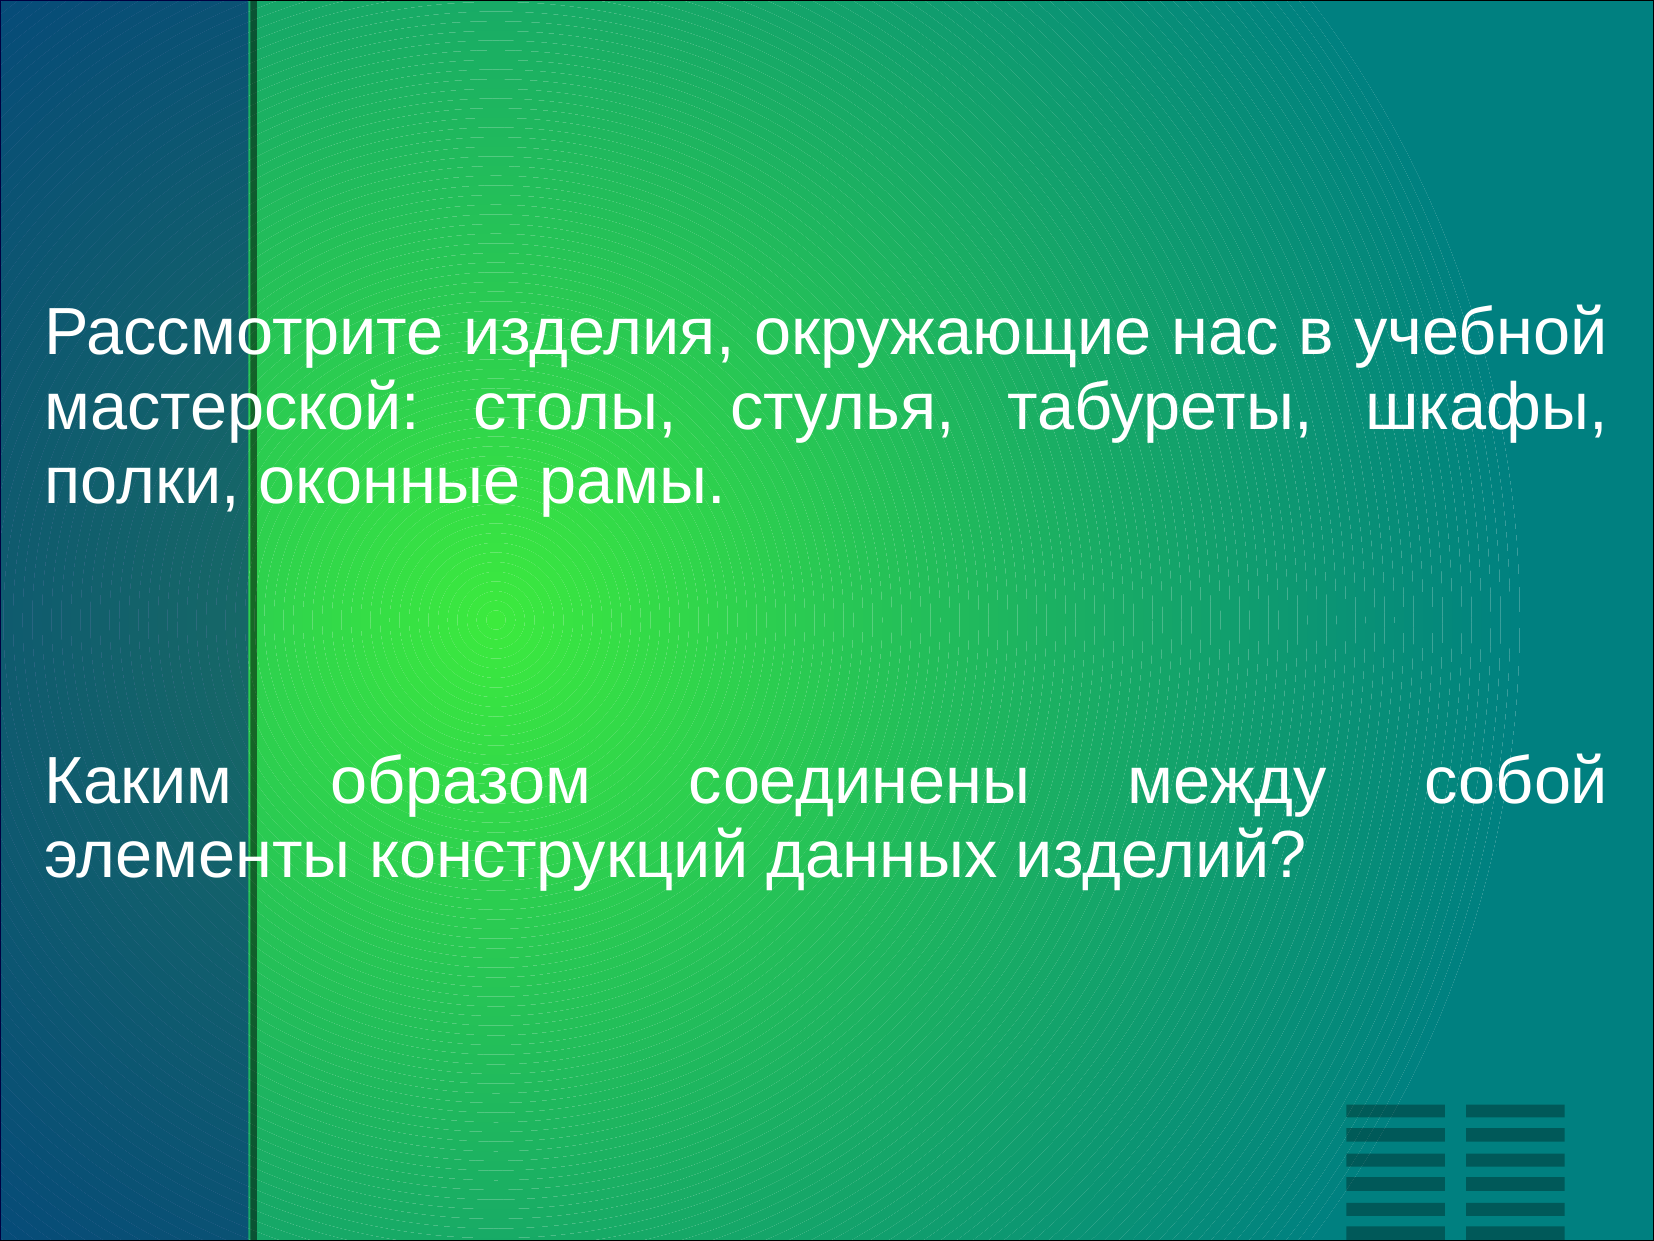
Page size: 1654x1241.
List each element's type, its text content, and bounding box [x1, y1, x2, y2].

text_box Рассмотрите изделия, окружающие нас в учебной мастерской: столы, стулья, табуреты, шкафы, полки, оконные рамы. Каким образом соединены между собой элементы конструкций данных изделий? [29, 286, 1625, 975]
